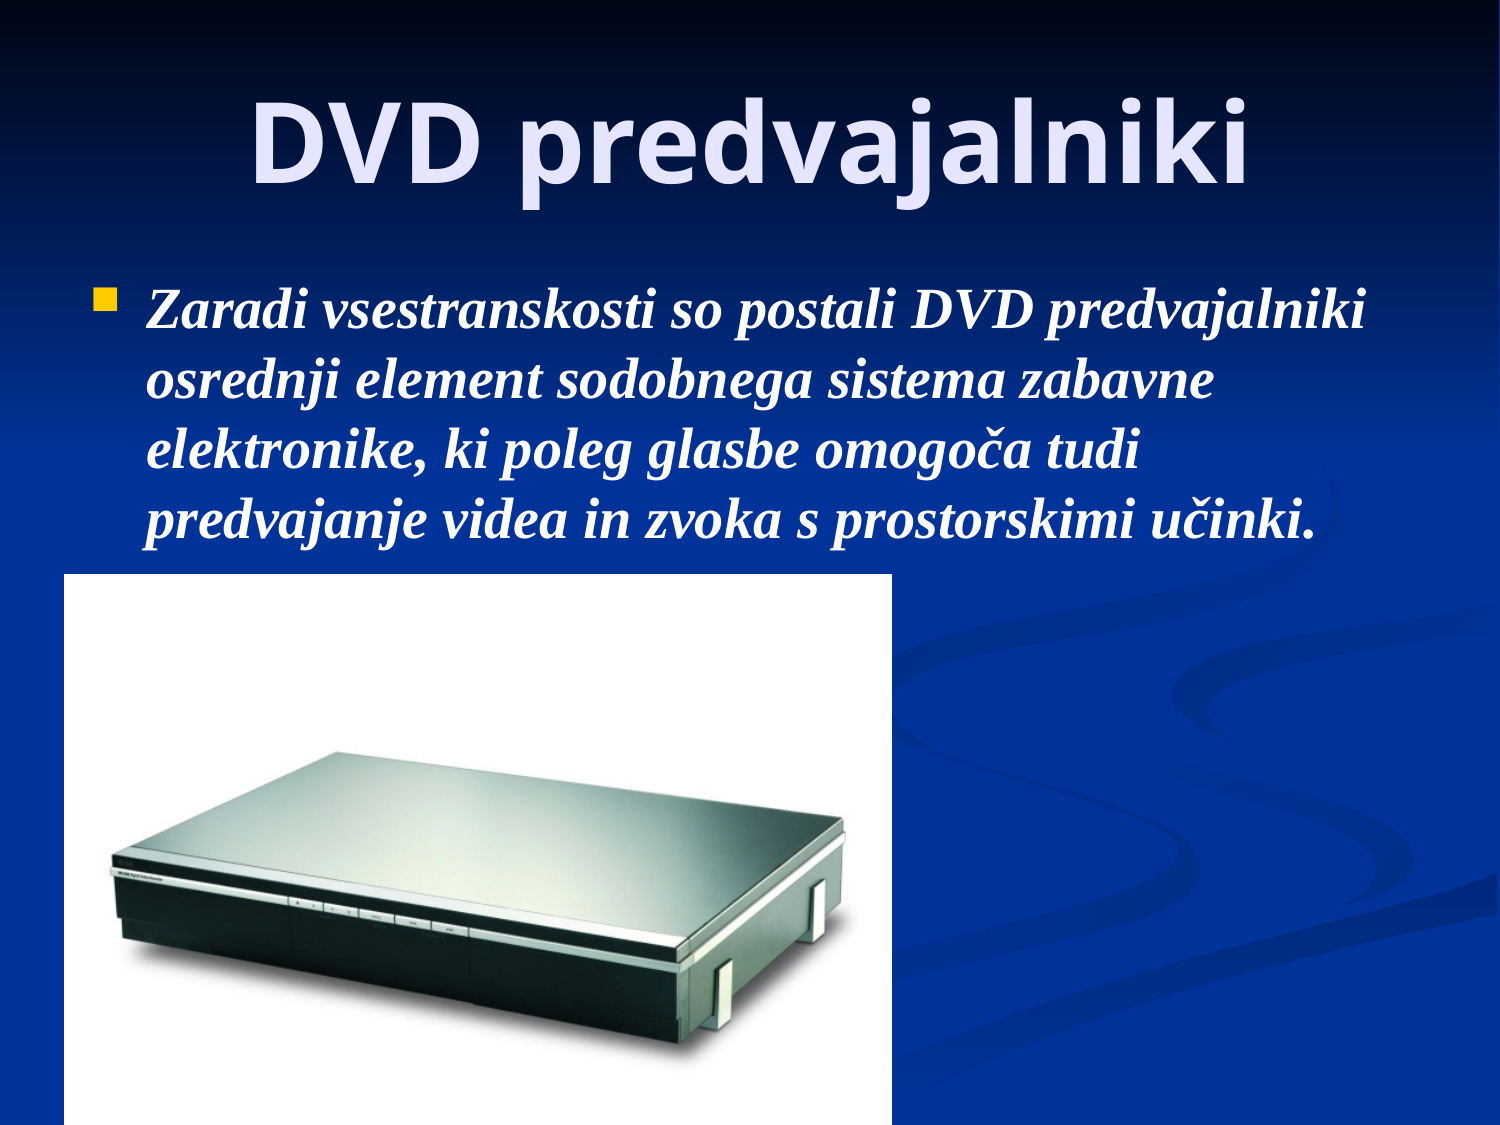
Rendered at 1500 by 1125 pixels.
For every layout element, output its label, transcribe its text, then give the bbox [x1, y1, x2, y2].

title DVD predvajalniki [75, 45, 1425, 233]
list Zaradi vsestranskosti so postali DVD predvajalniki osrednji element sodobnega sistema zabavne elektronike, ki poleg glasbe omogoča tudi predvajanje videa in zvoka s prostorskimi učinki. [75, 262, 1425, 1005]
picture [64, 574, 892, 1125]
